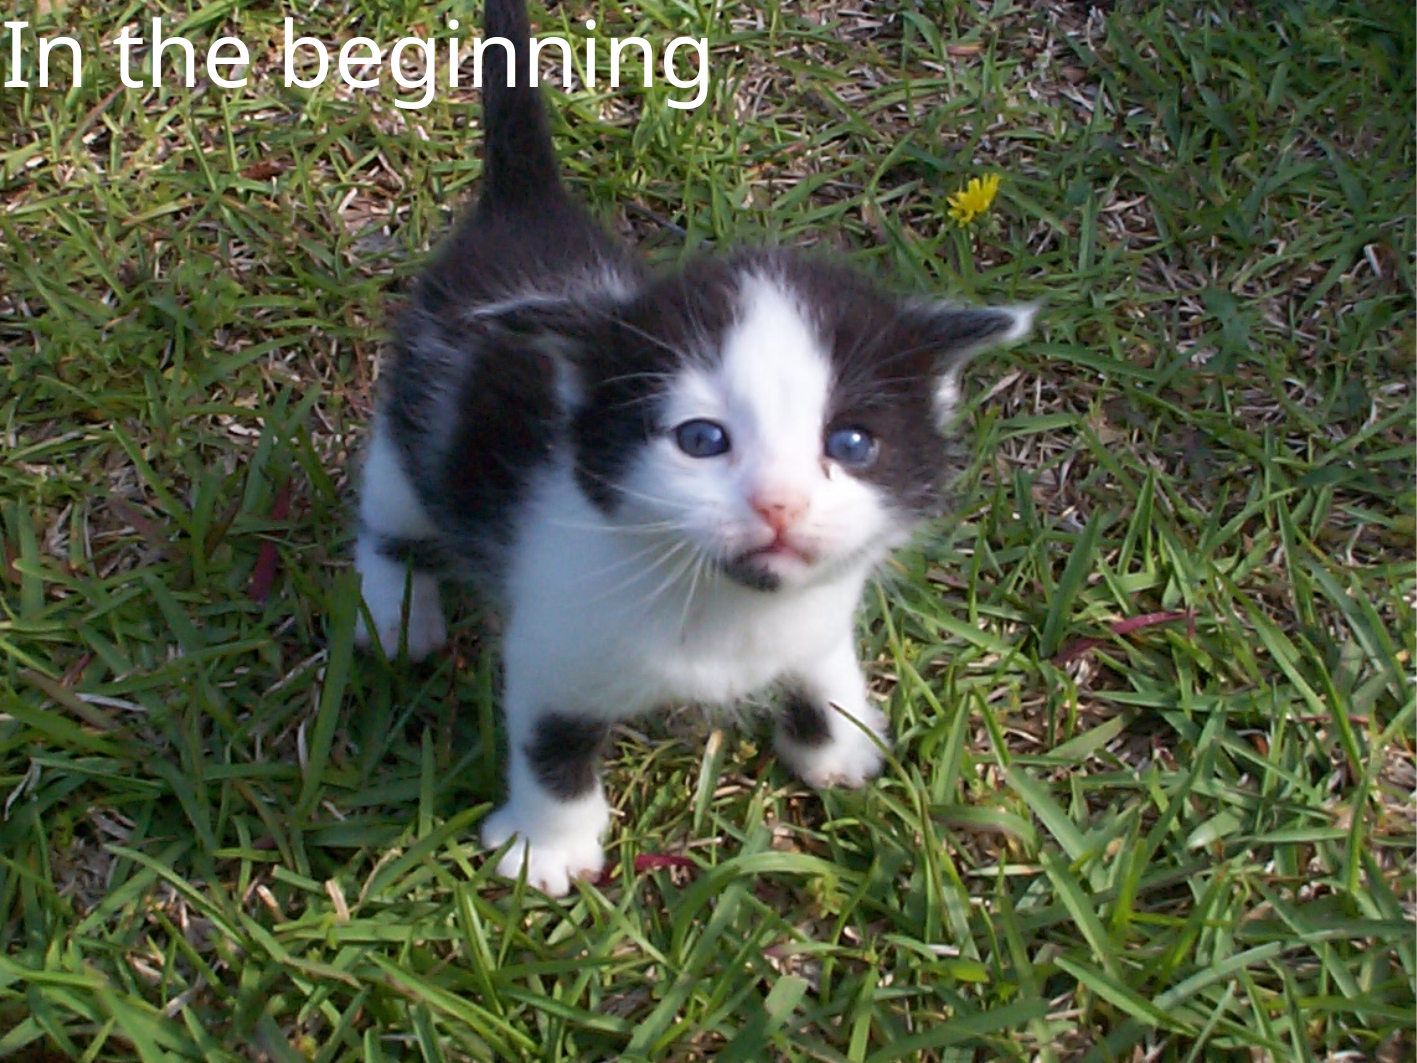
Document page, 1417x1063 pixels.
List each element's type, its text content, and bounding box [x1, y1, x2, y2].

picture [0, 0, 1417, 1063]
text_box In the beginning [0, 0, 718, 156]
